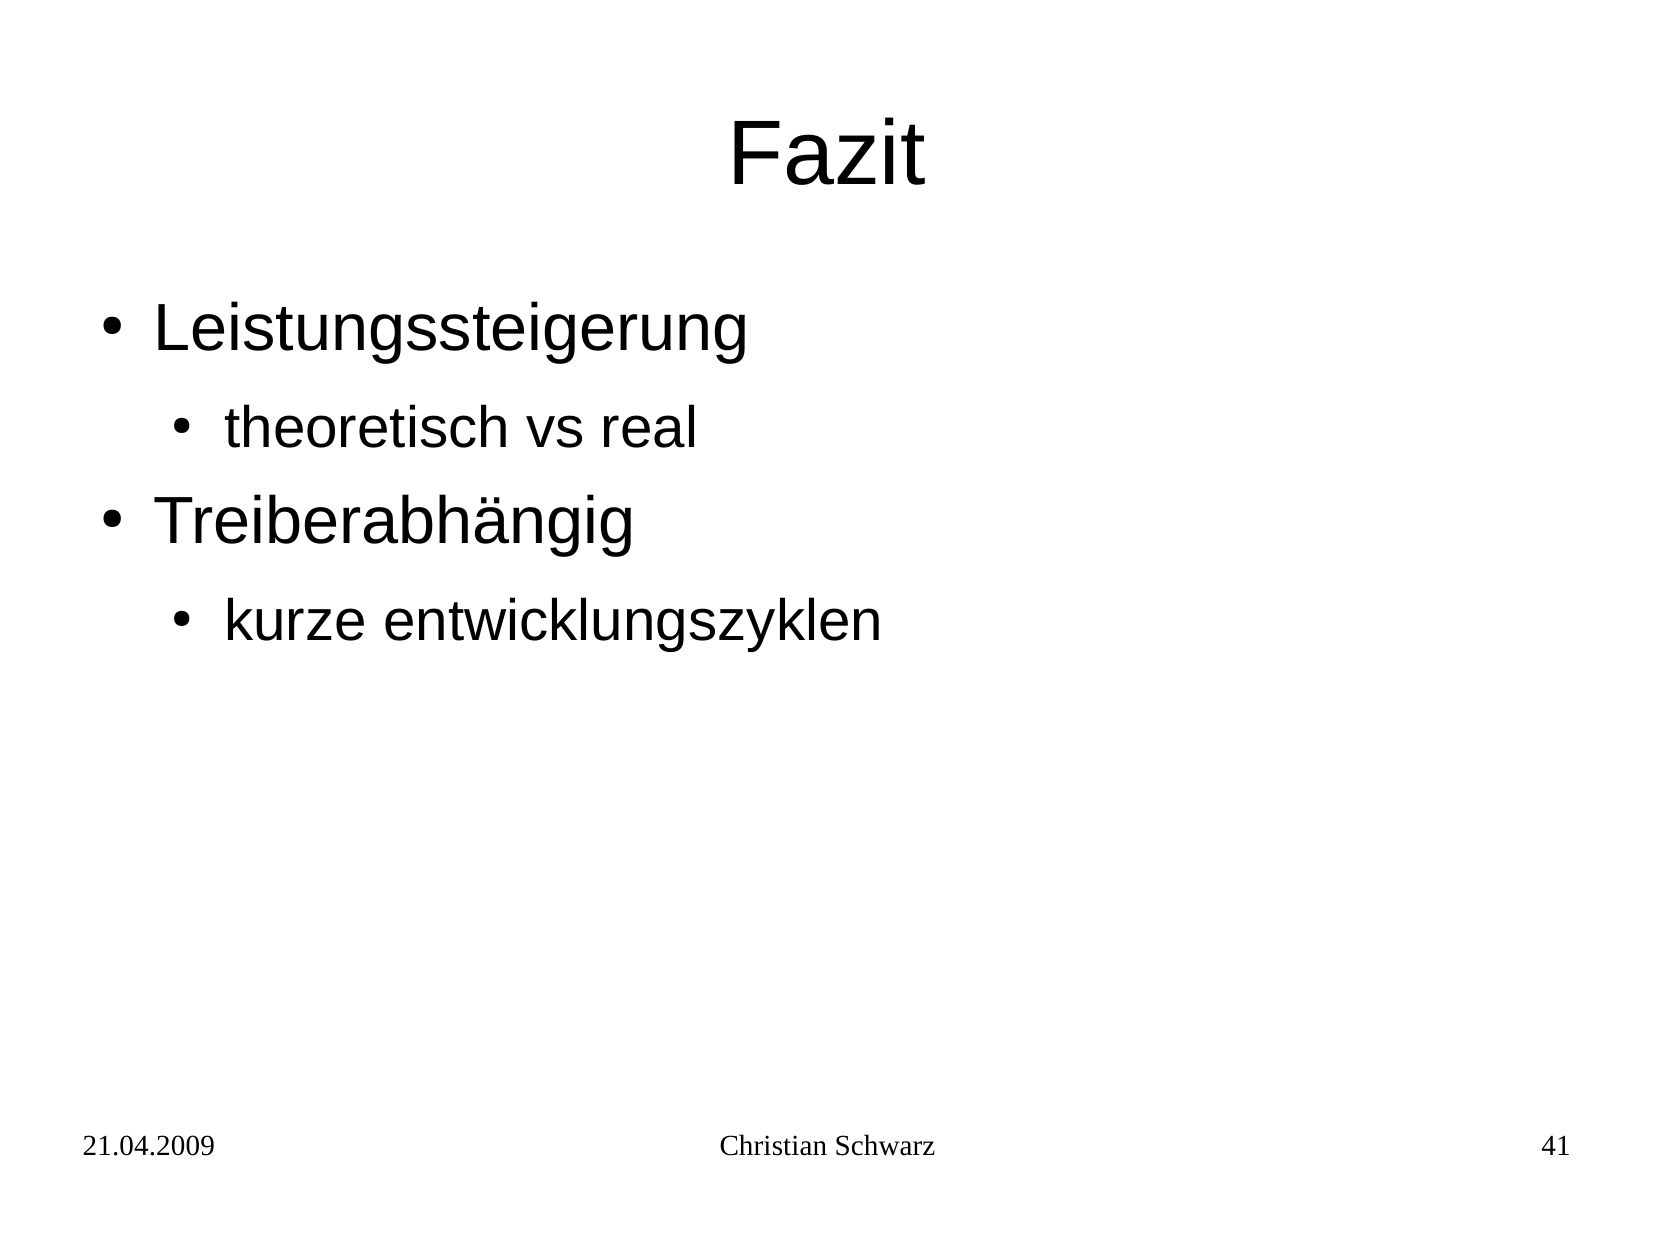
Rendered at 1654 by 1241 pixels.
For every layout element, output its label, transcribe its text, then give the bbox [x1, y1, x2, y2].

title Fazit [82, 49, 1571, 257]
list Leistungssteigerung theoretisch vs real Treiberabhängig kurze entwicklungszyklen [82, 290, 1571, 1109]
